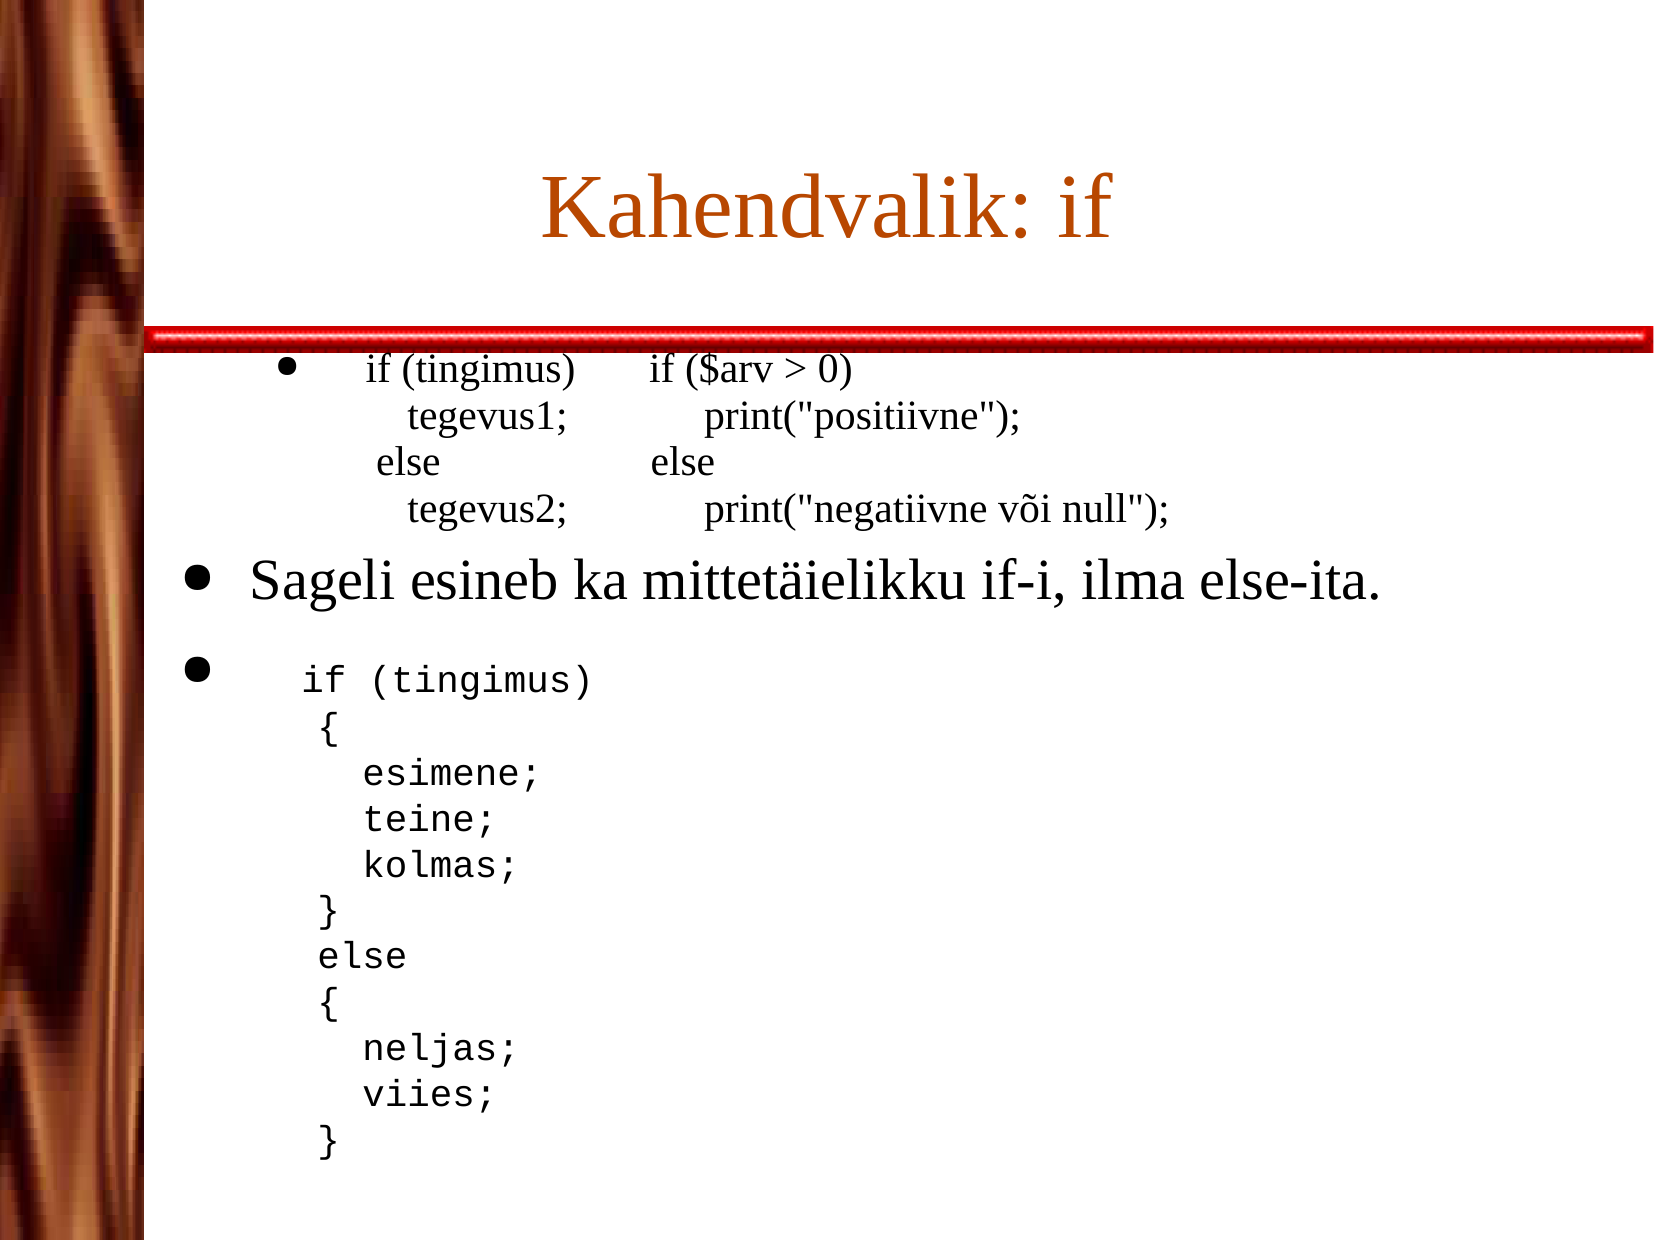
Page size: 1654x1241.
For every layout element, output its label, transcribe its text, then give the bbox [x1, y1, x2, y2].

picture [0, 0, 1654, 1240]
list if (tingimus) if ($arv > 0) tegevus1; print("positiivne"); else else tegevus2; print("negatiivne või null"); Sageli esineb ka mittetäielikku if-i, ilma else-ita. if (tingimus) { esimene; teine; kolmas; } else { neljas; viies; } [121, 344, 1533, 1173]
title Kahendvalik: if [121, 100, 1533, 312]
